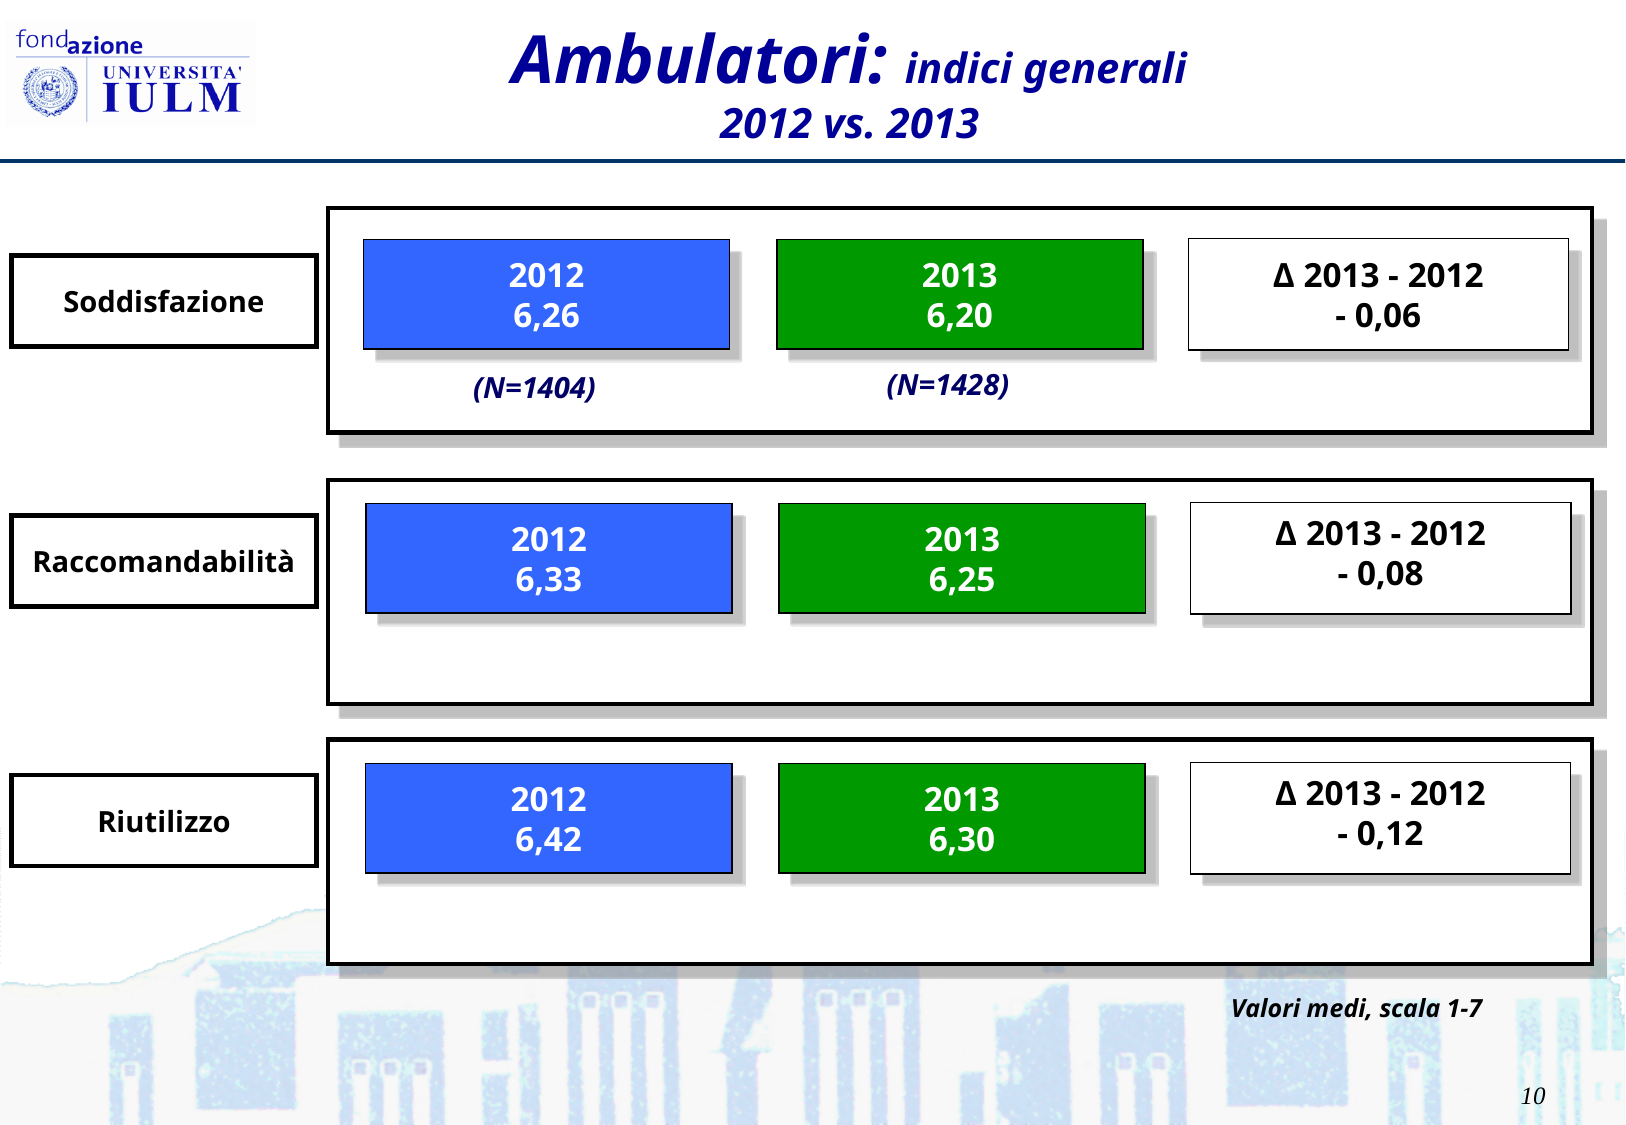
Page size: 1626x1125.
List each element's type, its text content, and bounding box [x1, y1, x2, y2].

picture [5, 19, 233, 127]
text_box [328, 739, 1592, 965]
text_box 2013 6,25 [779, 503, 1146, 613]
text_box Raccomandabilità [11, 515, 317, 607]
text_box 2012 6,42 [365, 763, 732, 873]
text_box Δ 2013 - 2012 - 0,08 [1190, 502, 1571, 614]
text_box Ambulatori: indici generali 2012 vs. 2013 [233, 18, 1466, 144]
text_box 2012 6,26 [363, 239, 730, 349]
text_box 2012 6,33 [365, 503, 733, 613]
text_box Valori medi, scala 1-7 [1215, 984, 1498, 1031]
text_box Soddisfazione [11, 255, 317, 347]
text_box (N=1428) [871, 358, 1025, 410]
text_box 2013 6,20 [776, 239, 1143, 349]
text_box Riutilizzo [11, 774, 317, 867]
text_box Δ 2013 - 2012 - 0,12 [1190, 762, 1571, 874]
text_box 2013 6,30 [778, 763, 1146, 873]
text_box (N=1404) [458, 361, 611, 413]
text_box [328, 479, 1592, 705]
text_box Δ 2013 - 2012 - 0,06 [1188, 238, 1569, 351]
text_box [328, 208, 1592, 433]
